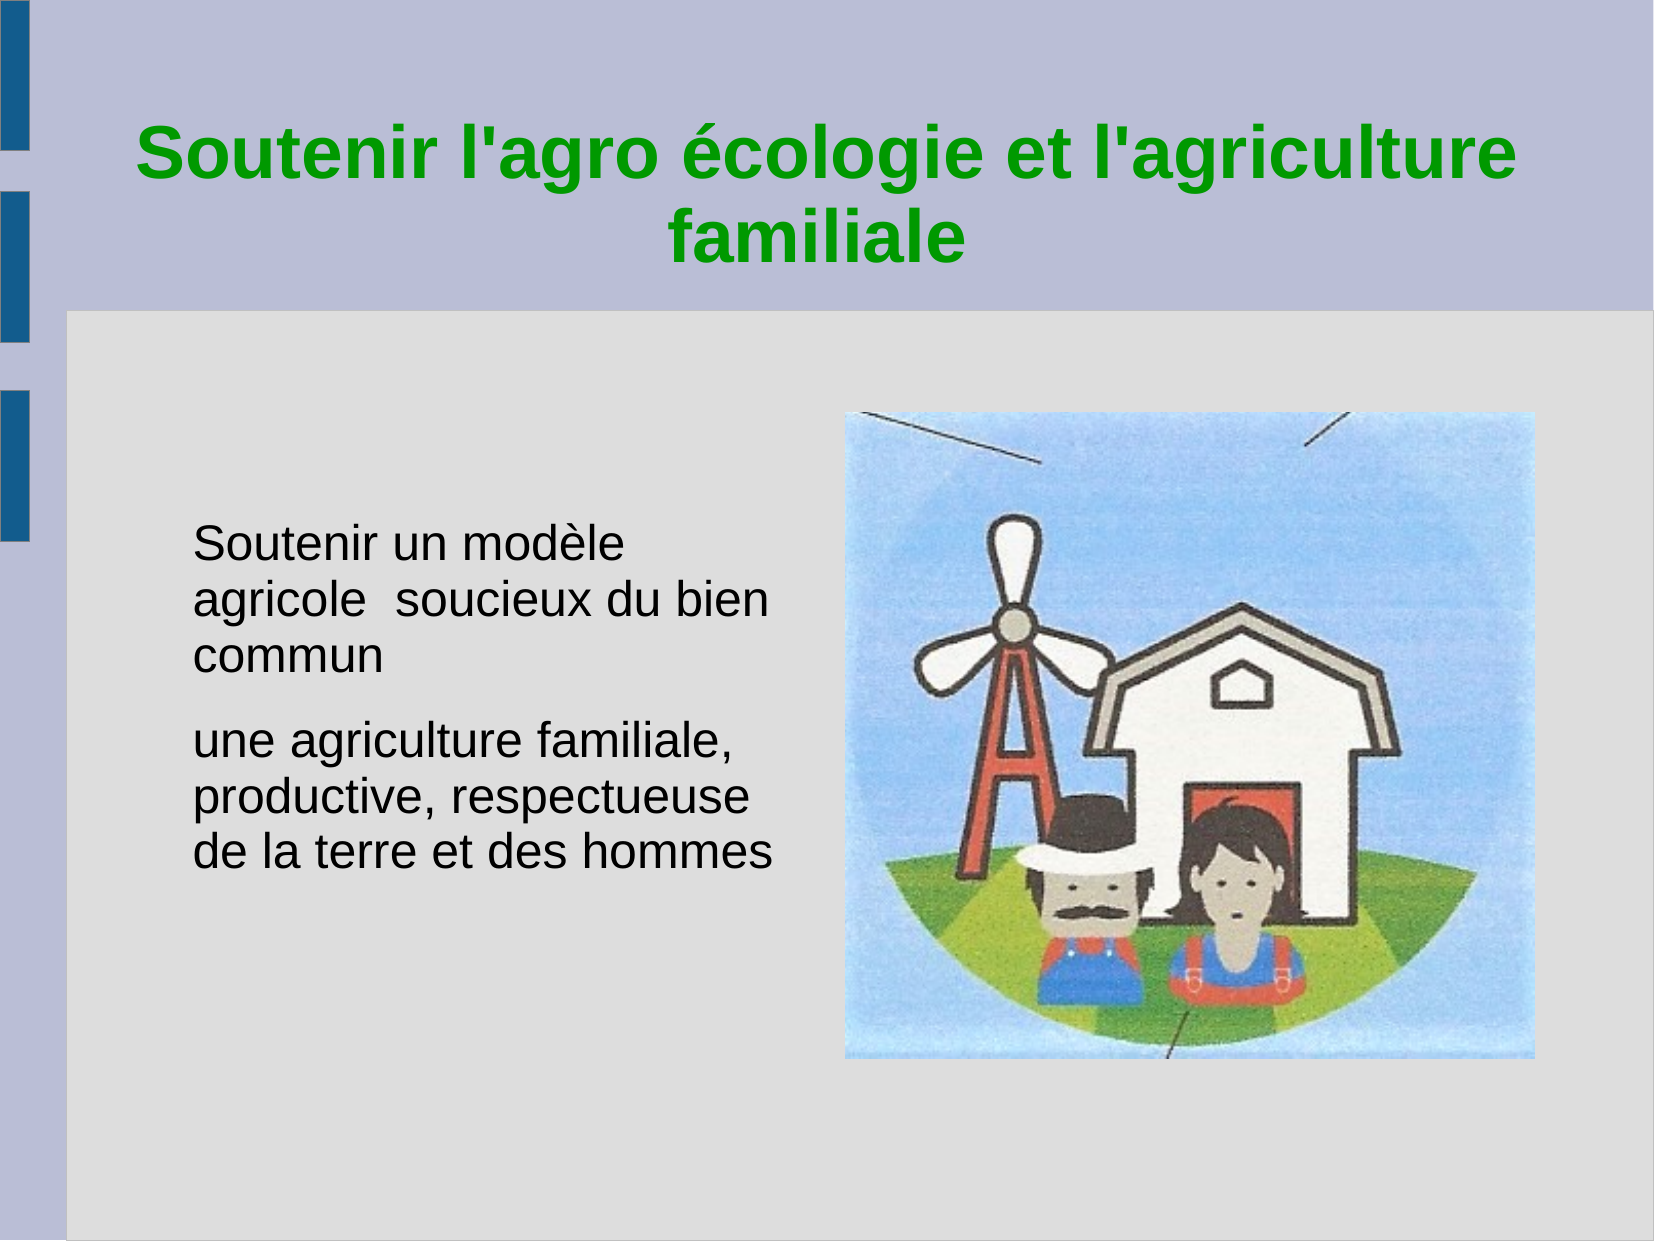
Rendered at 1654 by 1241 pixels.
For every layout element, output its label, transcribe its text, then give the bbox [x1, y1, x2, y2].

list Soutenir un modèle agricole soucieux du bien commun une agriculture familiale, productive, respectueuse de la terre et des hommes [121, 344, 811, 1127]
picture [845, 412, 1535, 1059]
title Soutenir l'agro écologie et l'agriculture familiale [121, 91, 1534, 299]
